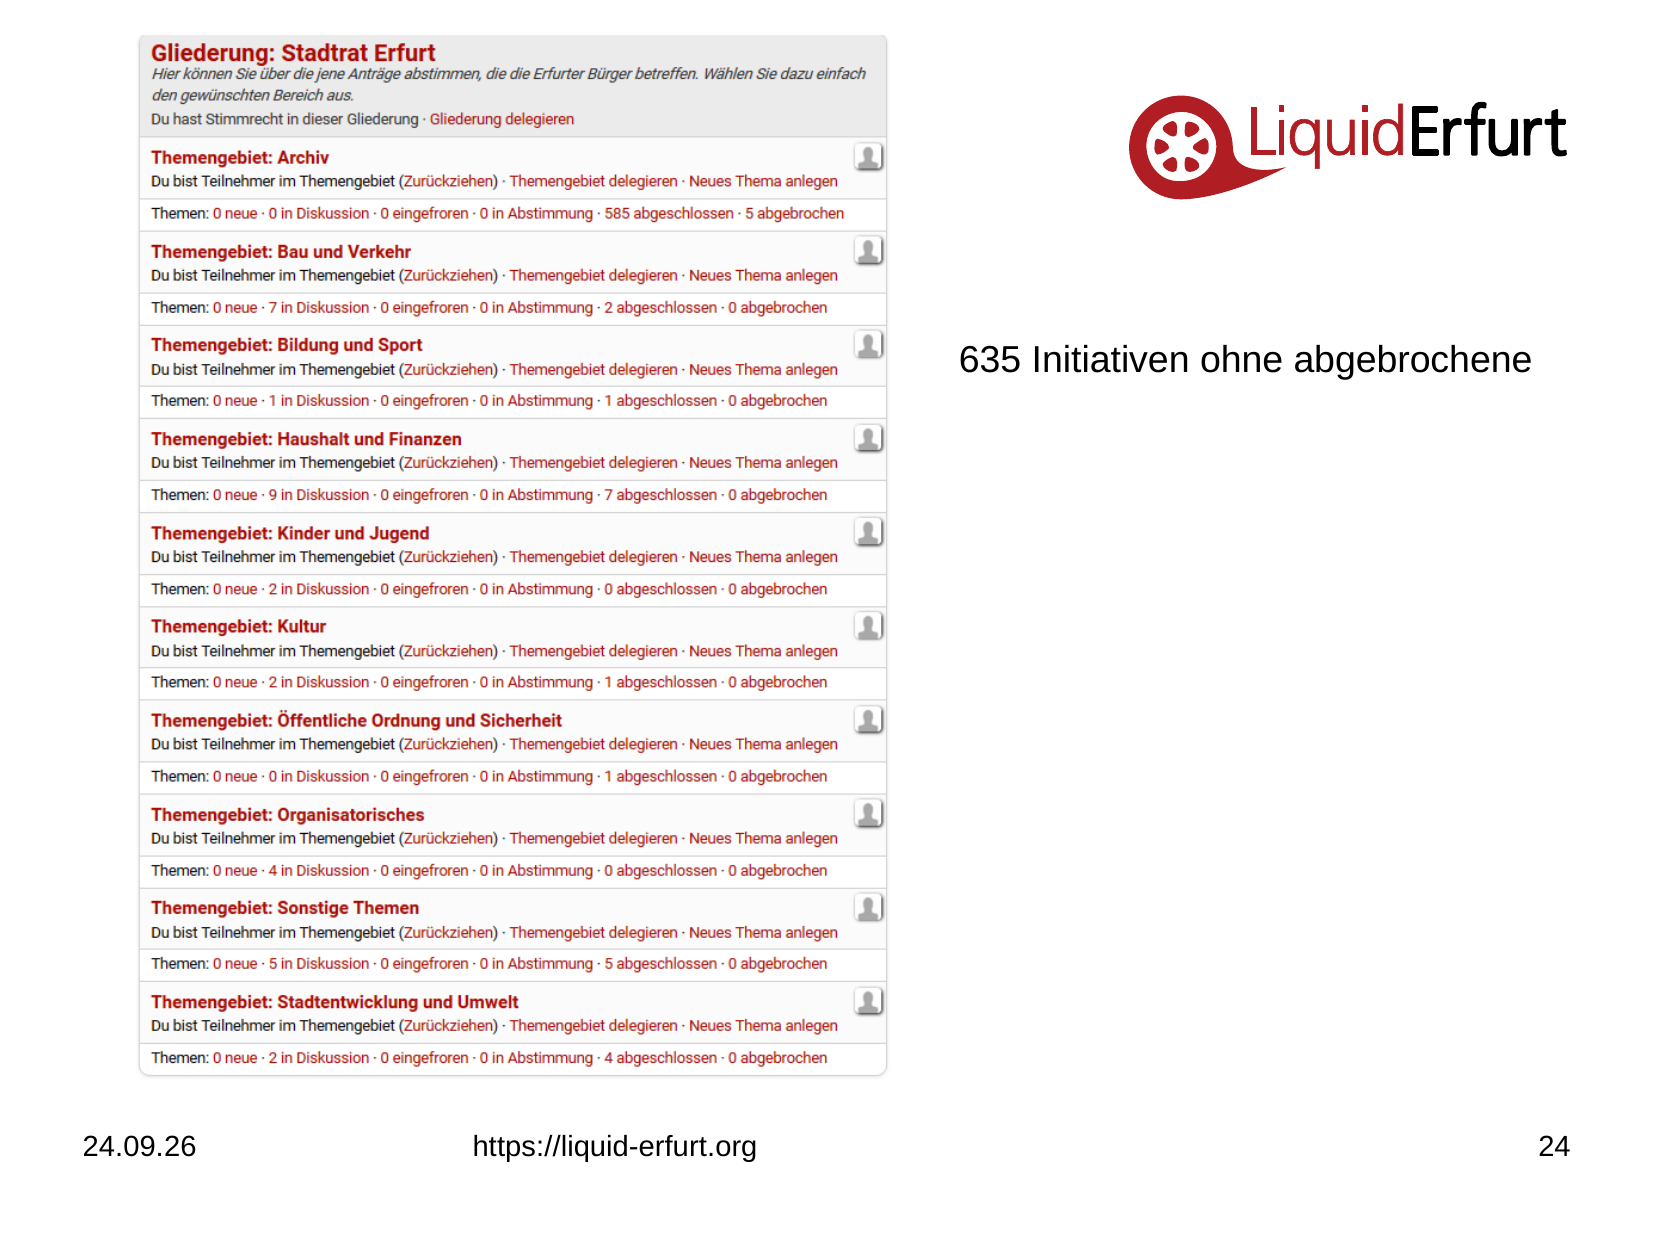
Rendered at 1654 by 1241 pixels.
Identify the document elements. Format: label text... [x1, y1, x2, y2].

text_box 635 Initiativen ohne abgebrochene [944, 330, 1550, 388]
picture [134, 35, 910, 1087]
